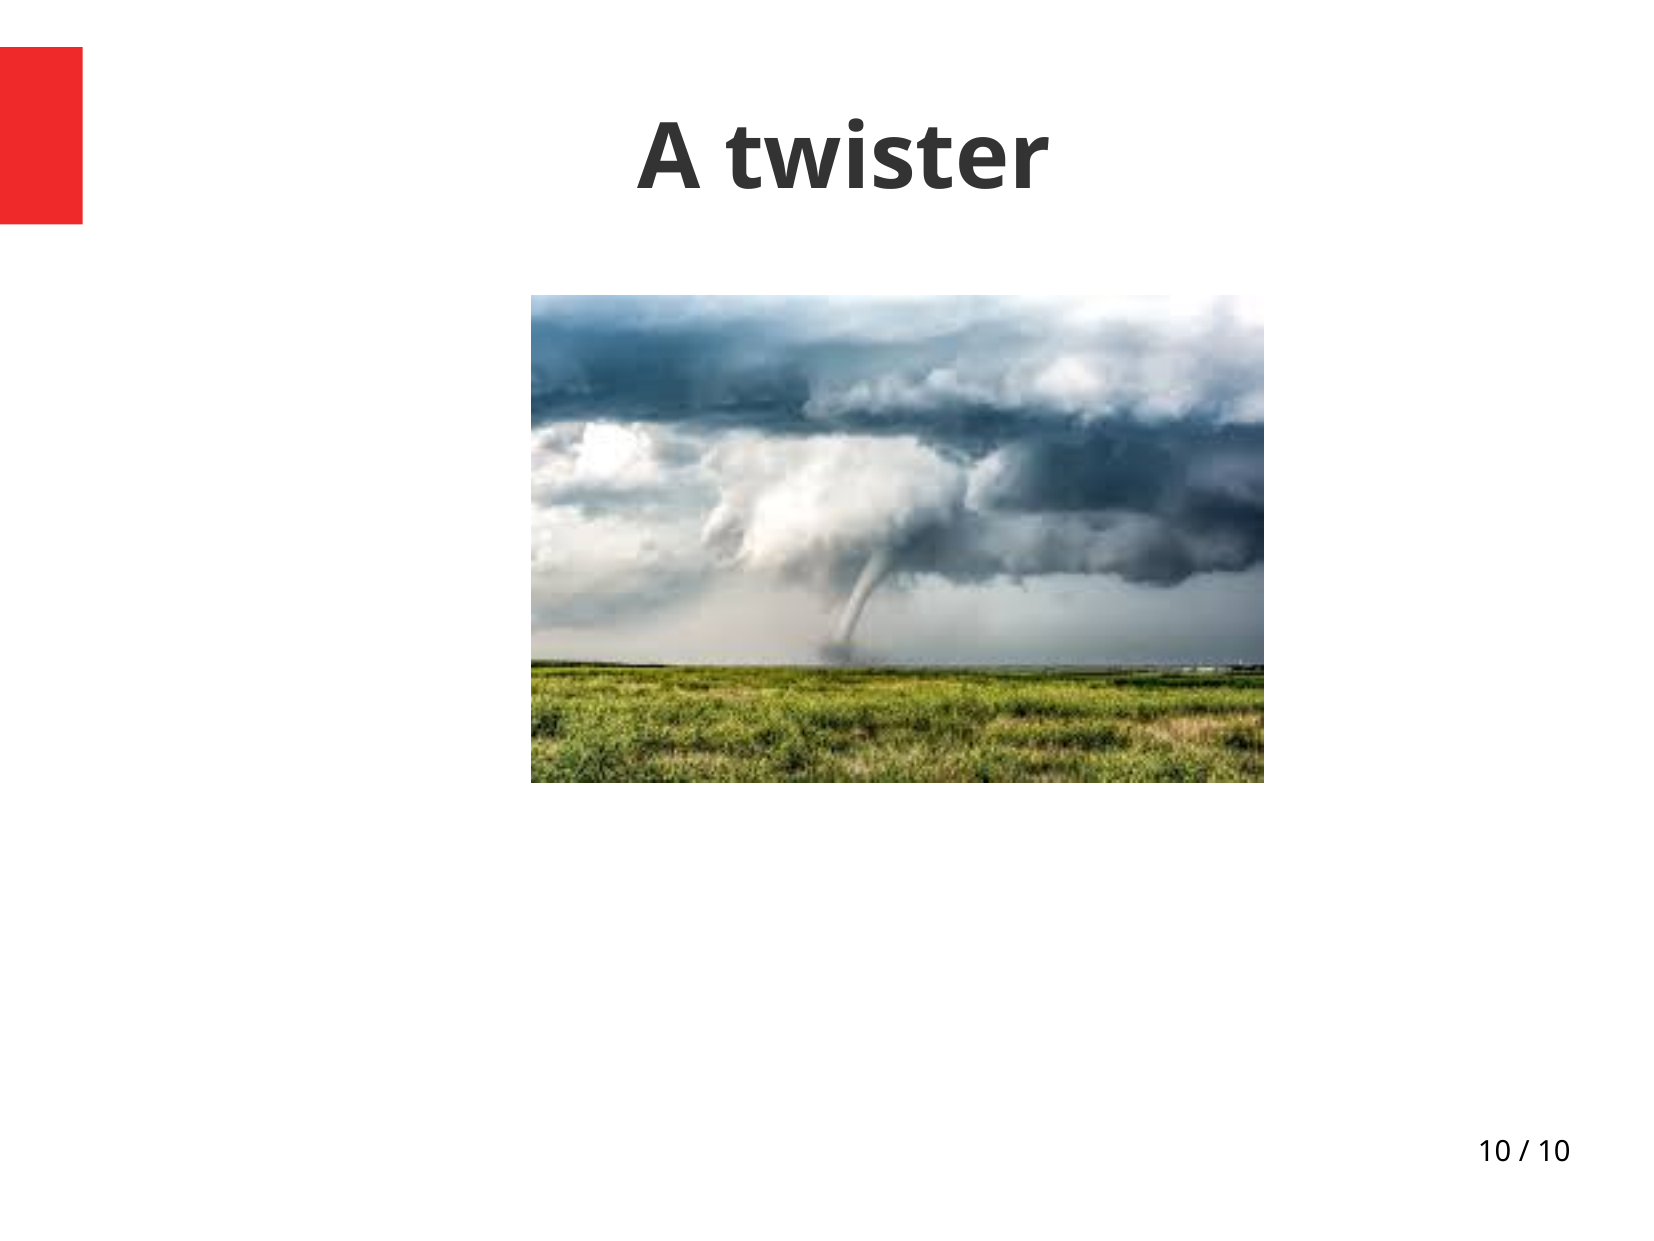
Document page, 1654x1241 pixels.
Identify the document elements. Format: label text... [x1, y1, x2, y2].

title A twister [118, 49, 1571, 257]
picture [531, 295, 1264, 783]
